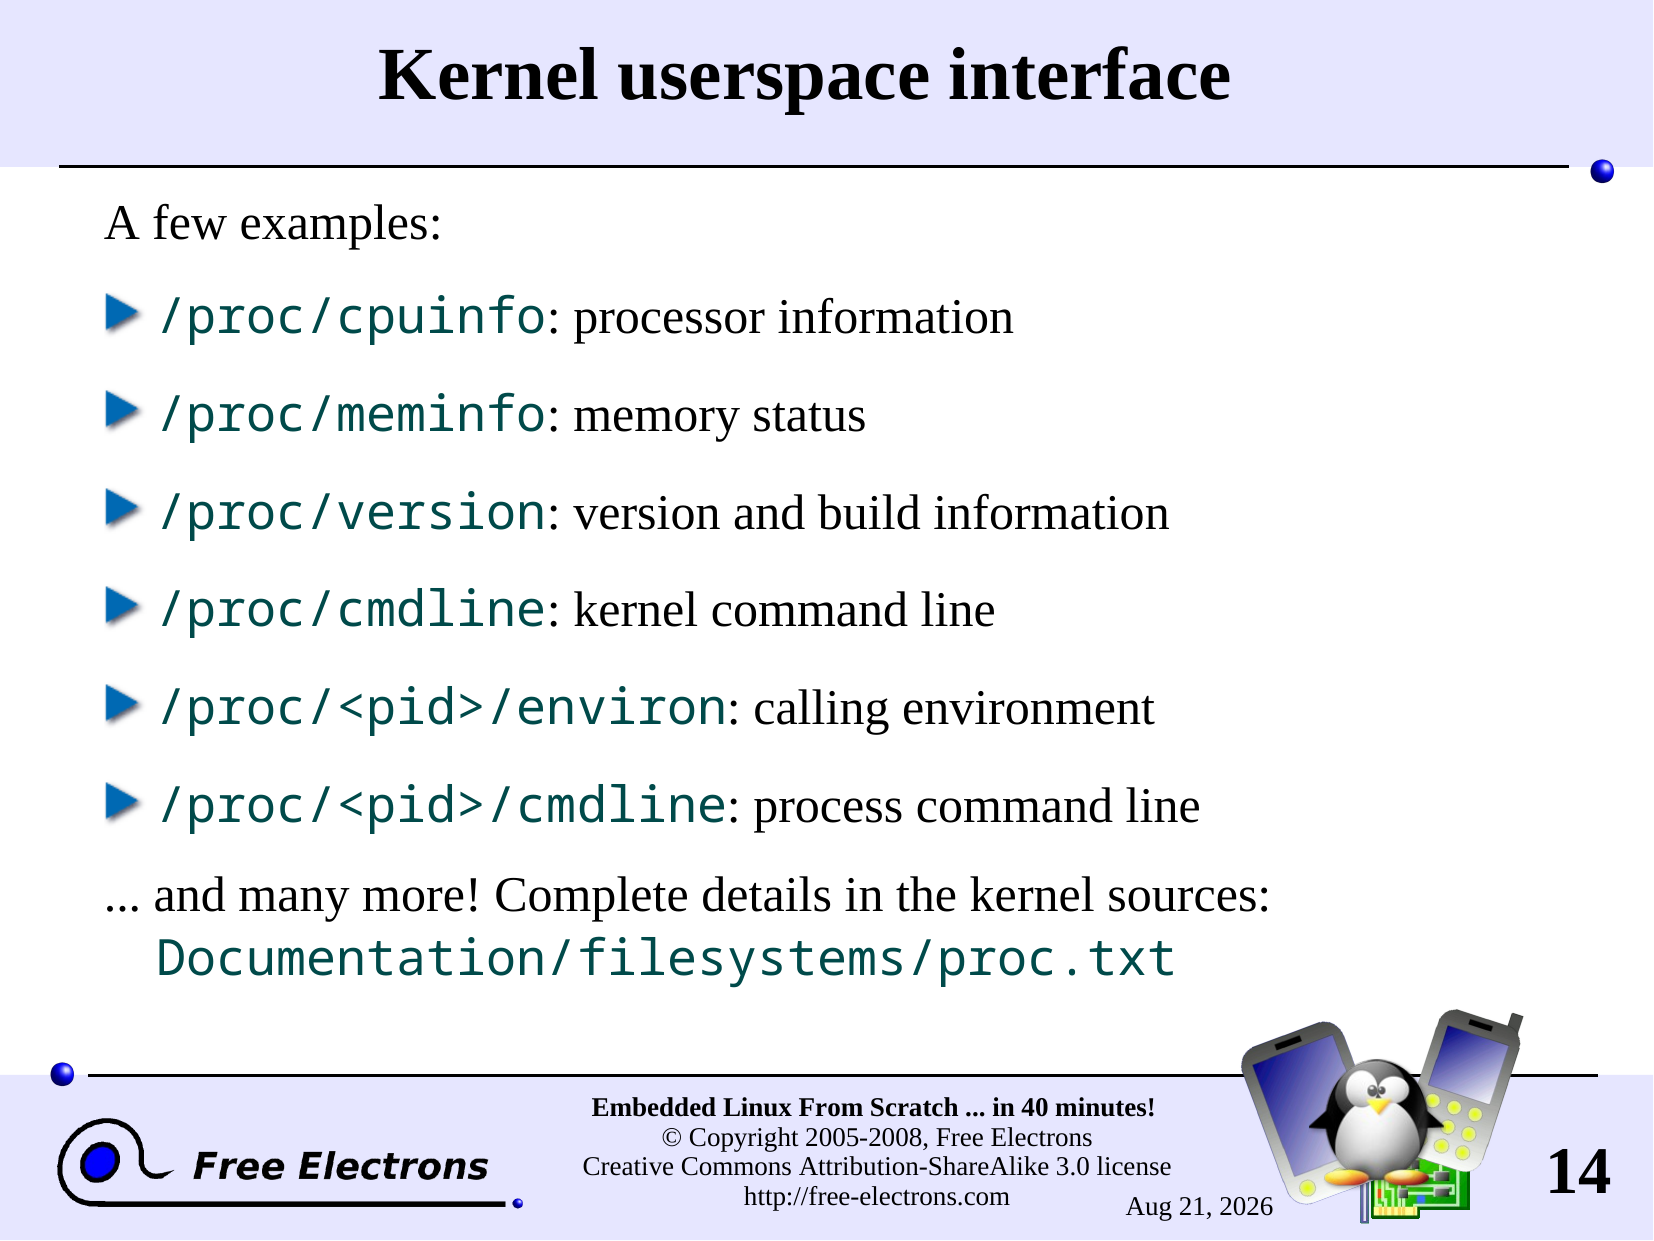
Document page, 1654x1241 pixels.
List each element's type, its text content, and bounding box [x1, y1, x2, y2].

title Kernel userspace interface [60, 12, 1551, 138]
picture [1225, 1001, 1538, 1241]
picture [50, 1107, 527, 1216]
list A few examples: /proc/cpuinfo: processor information /proc/meminfo: memory status /proc/version: version and build information /proc/cmdline: kernel command line /proc/<pid>/environ: calling environment /proc/<pid>/cmdline: process command line ... and many more! Complete details in the kernel sources: Documentation/filesystems/proc.txt [85, 195, 1498, 1045]
